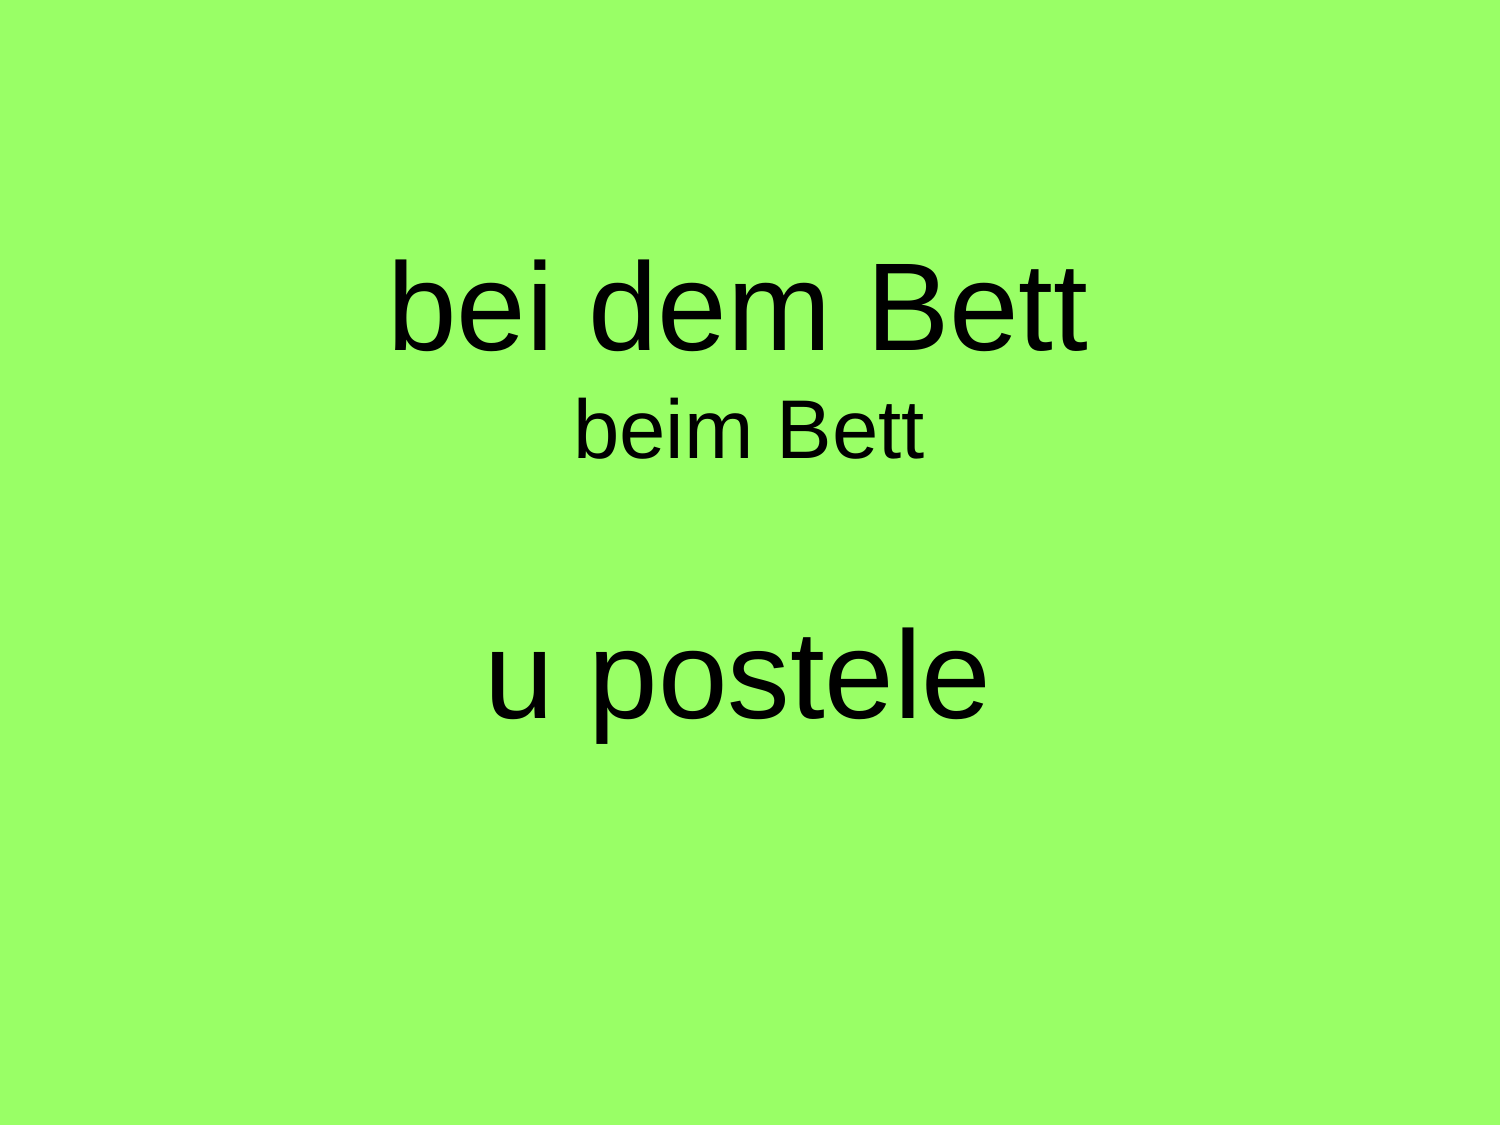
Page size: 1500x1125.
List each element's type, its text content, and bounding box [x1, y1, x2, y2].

title bei dem Bett beim Bett [88, 160, 1388, 539]
subtitle u postele [76, 586, 1400, 921]
